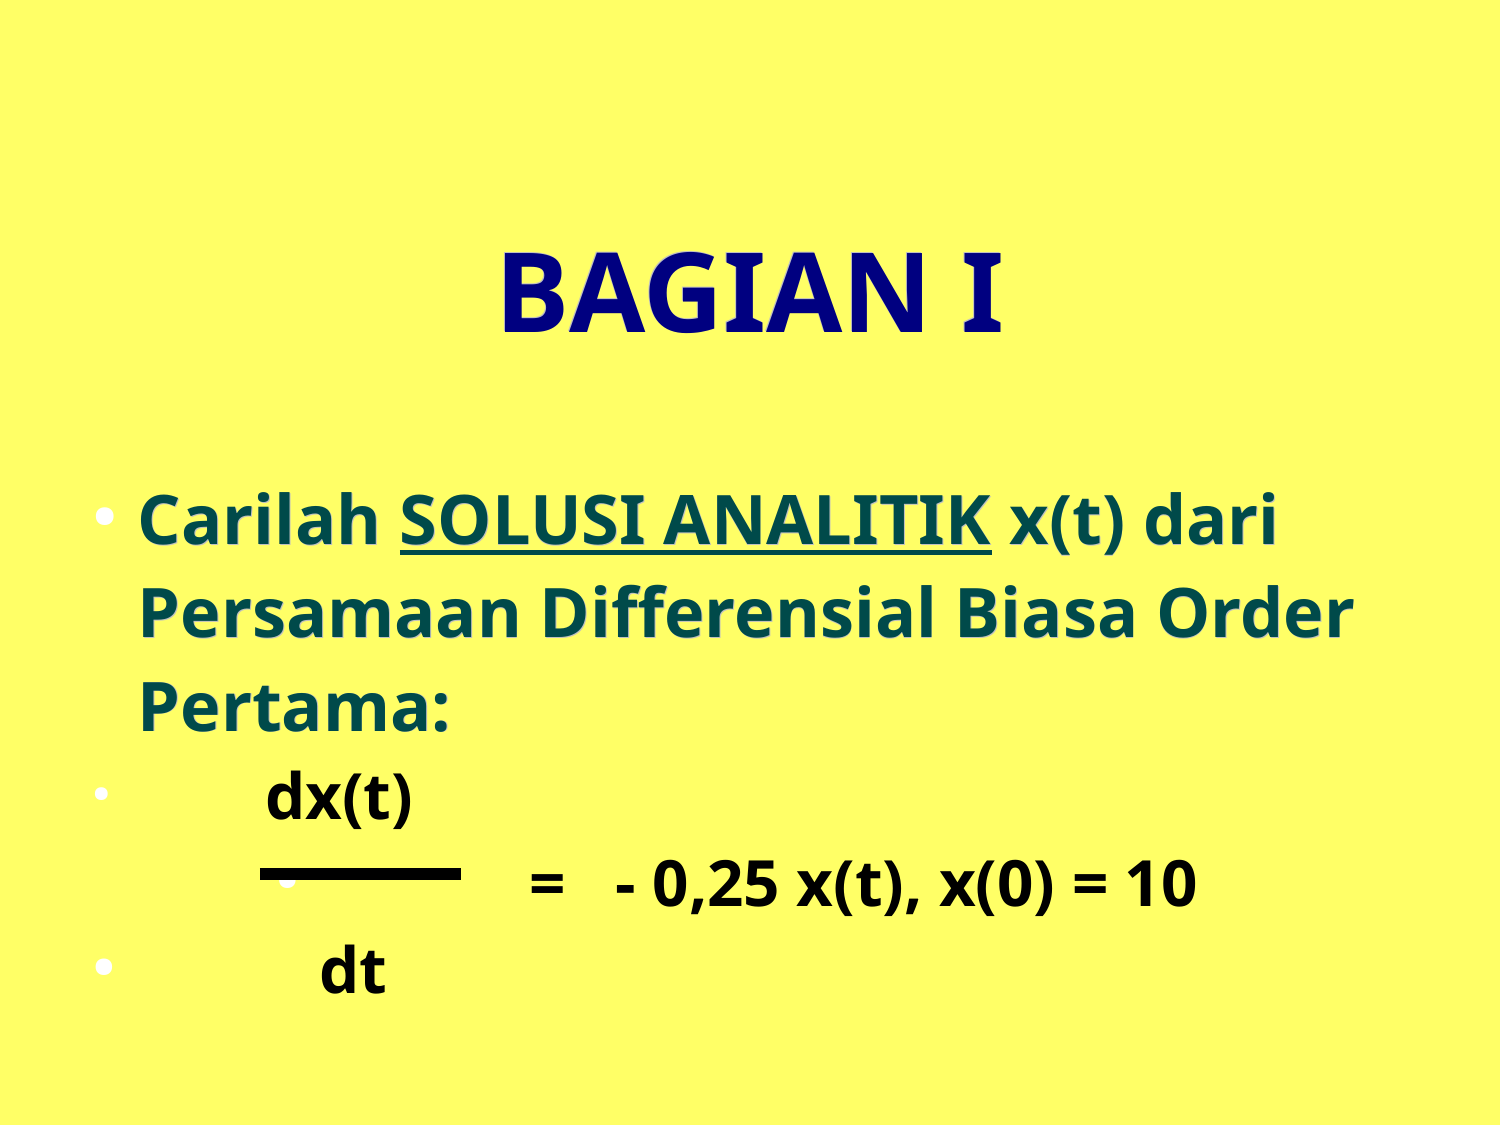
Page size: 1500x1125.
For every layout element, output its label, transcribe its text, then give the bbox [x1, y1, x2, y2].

list Carilah SOLUSI ANALITIK x(t) dari Persamaan Differensial Biasa Order Pertama: dx(t) = - 0,25 x(t), x(0) = 10 dt [75, 471, 1425, 1018]
title BAGIAN I [75, 160, 1425, 418]
